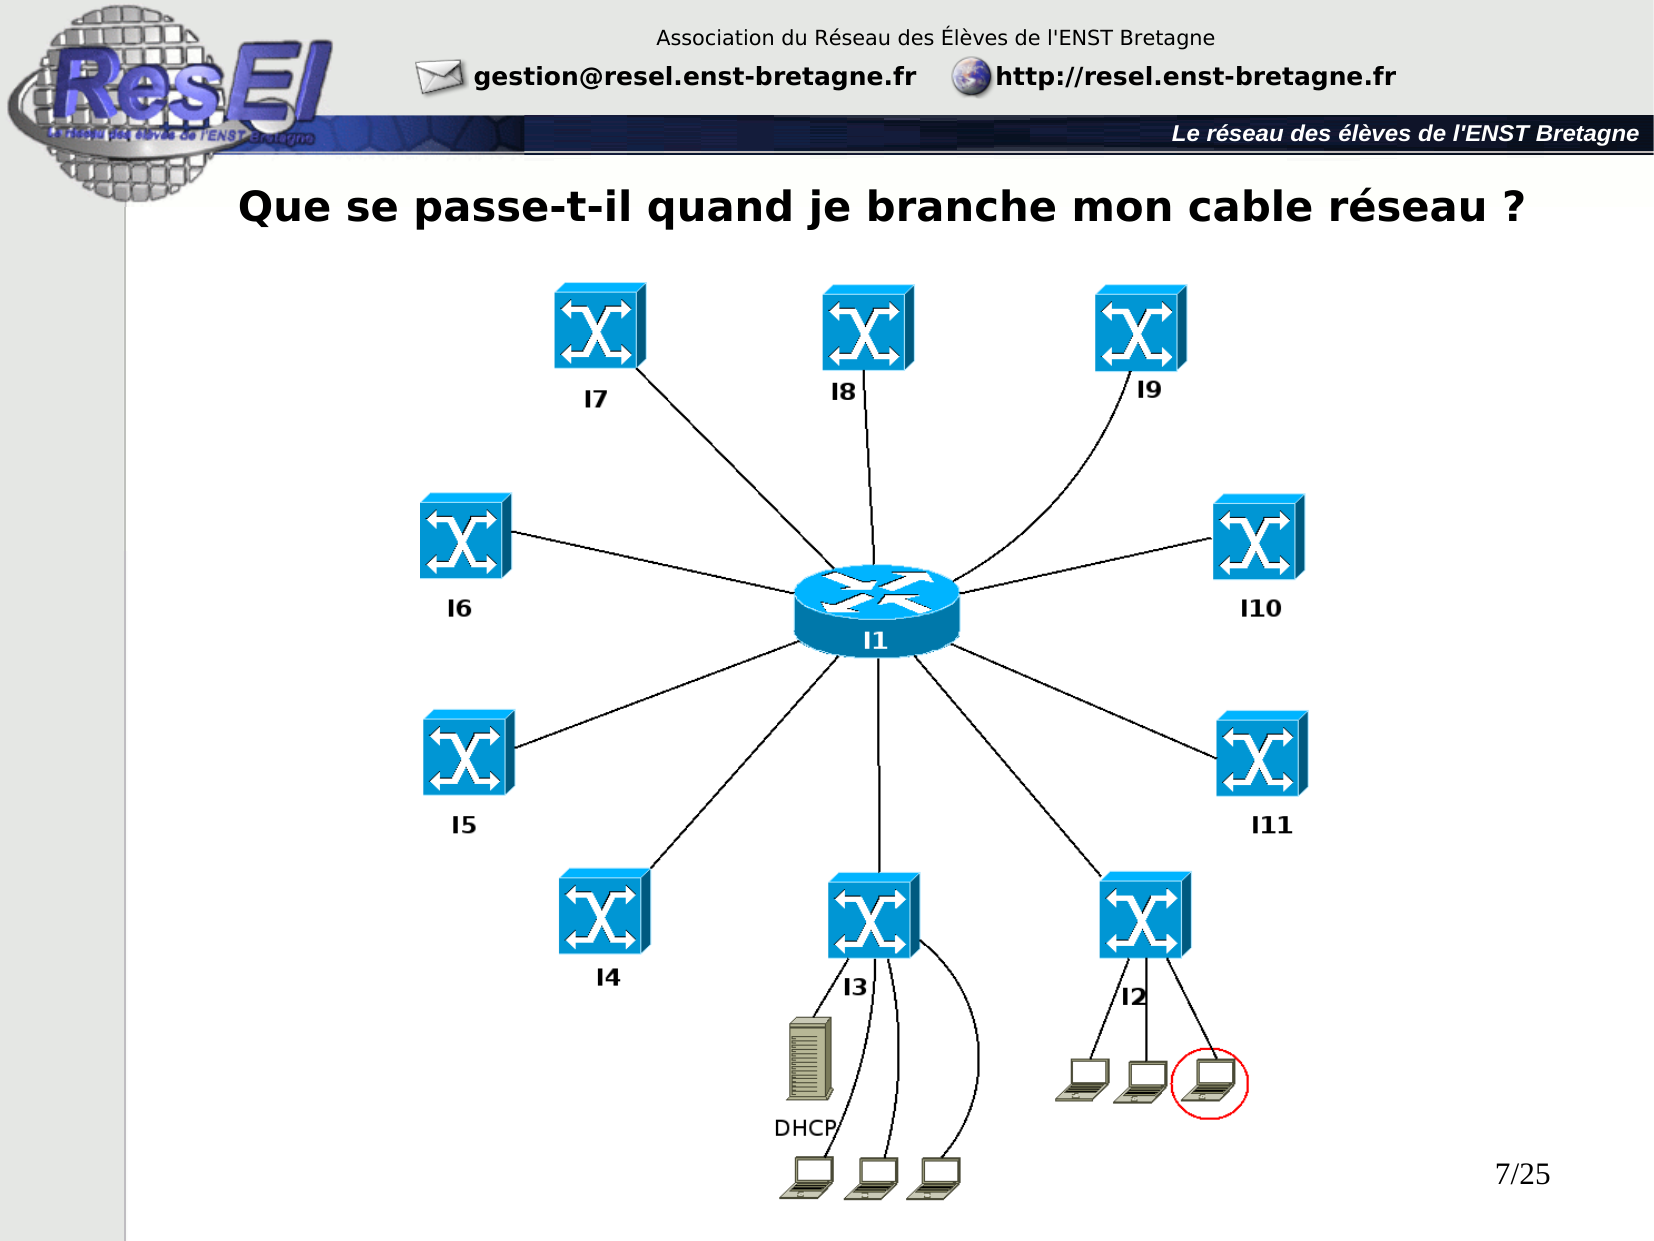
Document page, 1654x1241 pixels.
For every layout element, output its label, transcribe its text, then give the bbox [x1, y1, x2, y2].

text_box Que se passe-t-il quand je branche mon cable réseau ? [237, 183, 1528, 232]
picture [420, 282, 1310, 1212]
picture [428, 512, 495, 572]
picture [0, 0, 1654, 1241]
picture [563, 302, 631, 363]
